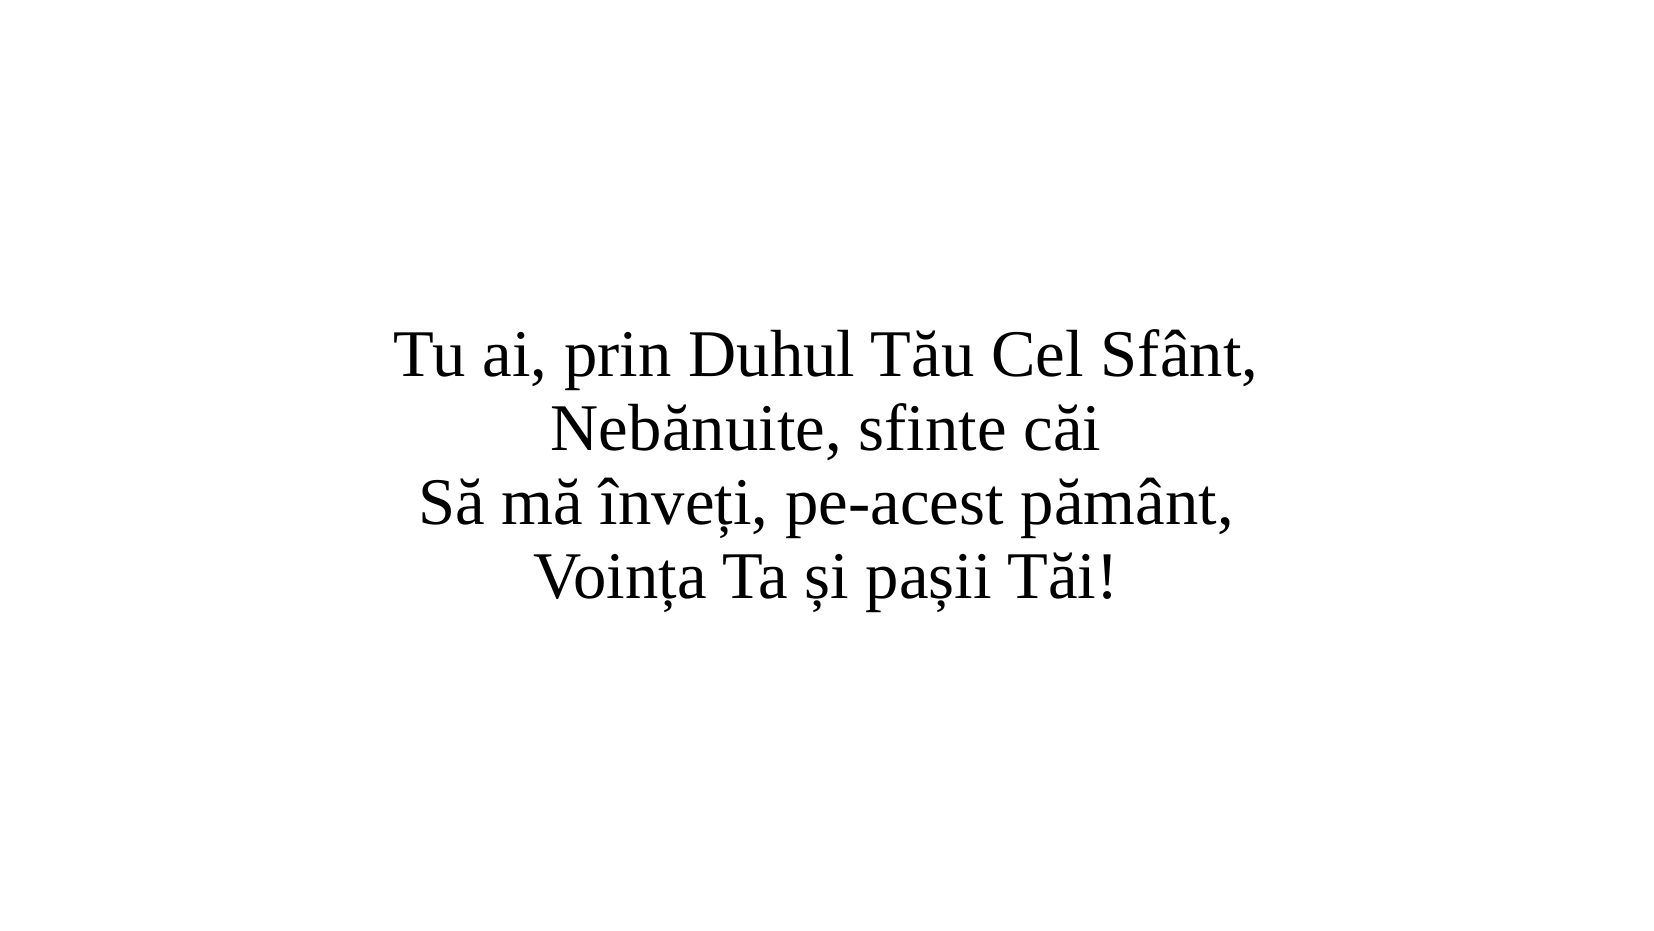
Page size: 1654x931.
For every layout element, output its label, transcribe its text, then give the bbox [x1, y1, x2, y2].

subtitle Tu ai, prin Duhul Tău Cel Sfânt, Nebănuite, sfinte căi Să mă înveți, pe-acest pământ, Voința Ta și pașii Tăi! [300, 150, 1354, 781]
